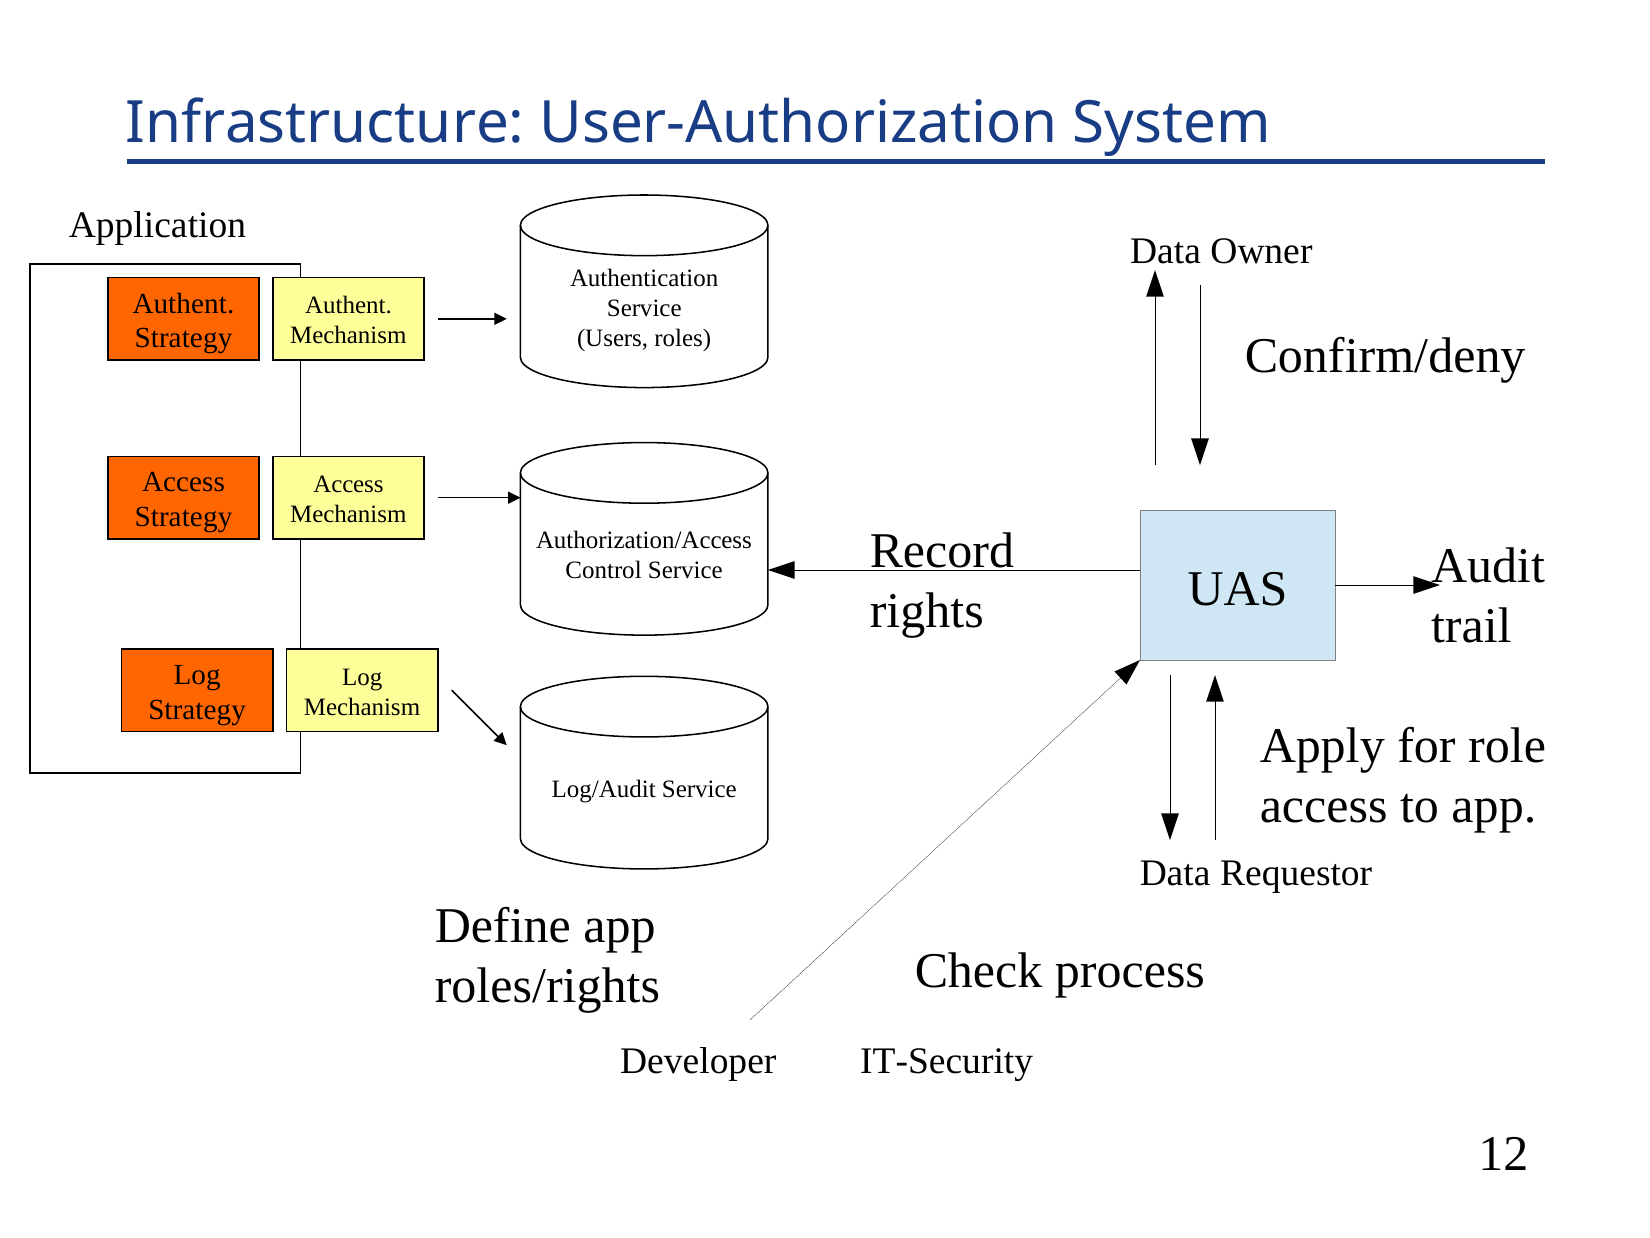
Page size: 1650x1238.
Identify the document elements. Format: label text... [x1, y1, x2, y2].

text_box Confirm/deny [1230, 315, 1561, 390]
text_box Data Owner [1115, 218, 1531, 279]
text_box Record rights [855, 510, 1066, 645]
text_box Application [54, 192, 469, 253]
text_box Check process [900, 930, 1231, 1006]
text_box IT-Security [845, 1028, 1261, 1089]
text_box Authorization/Access Control Service [520, 442, 768, 636]
text_box Authent. Strategy [107, 277, 260, 361]
text_box Audit trail [1416, 525, 1561, 660]
text_box Authentication Service (Users, roles) [520, 195, 768, 388]
text_box Developer [605, 1028, 845, 1089]
text_box Log Strategy [121, 648, 273, 732]
text_box Data Requestor [1124, 839, 1540, 901]
text_box Log/Audit Service [520, 676, 768, 869]
text_box Access Strategy [107, 456, 260, 539]
text_box Define app roles/rights [420, 885, 751, 1020]
text_box Apply for role access to app. [1245, 705, 1576, 841]
text_box Access Mechanism [272, 456, 425, 539]
text_box Authent. Mechanism [272, 277, 425, 361]
text_box UAS [1140, 510, 1336, 661]
text_box Log Mechanism [286, 648, 438, 732]
title Infrastructure: User-Authorization System [125, 0, 1546, 155]
